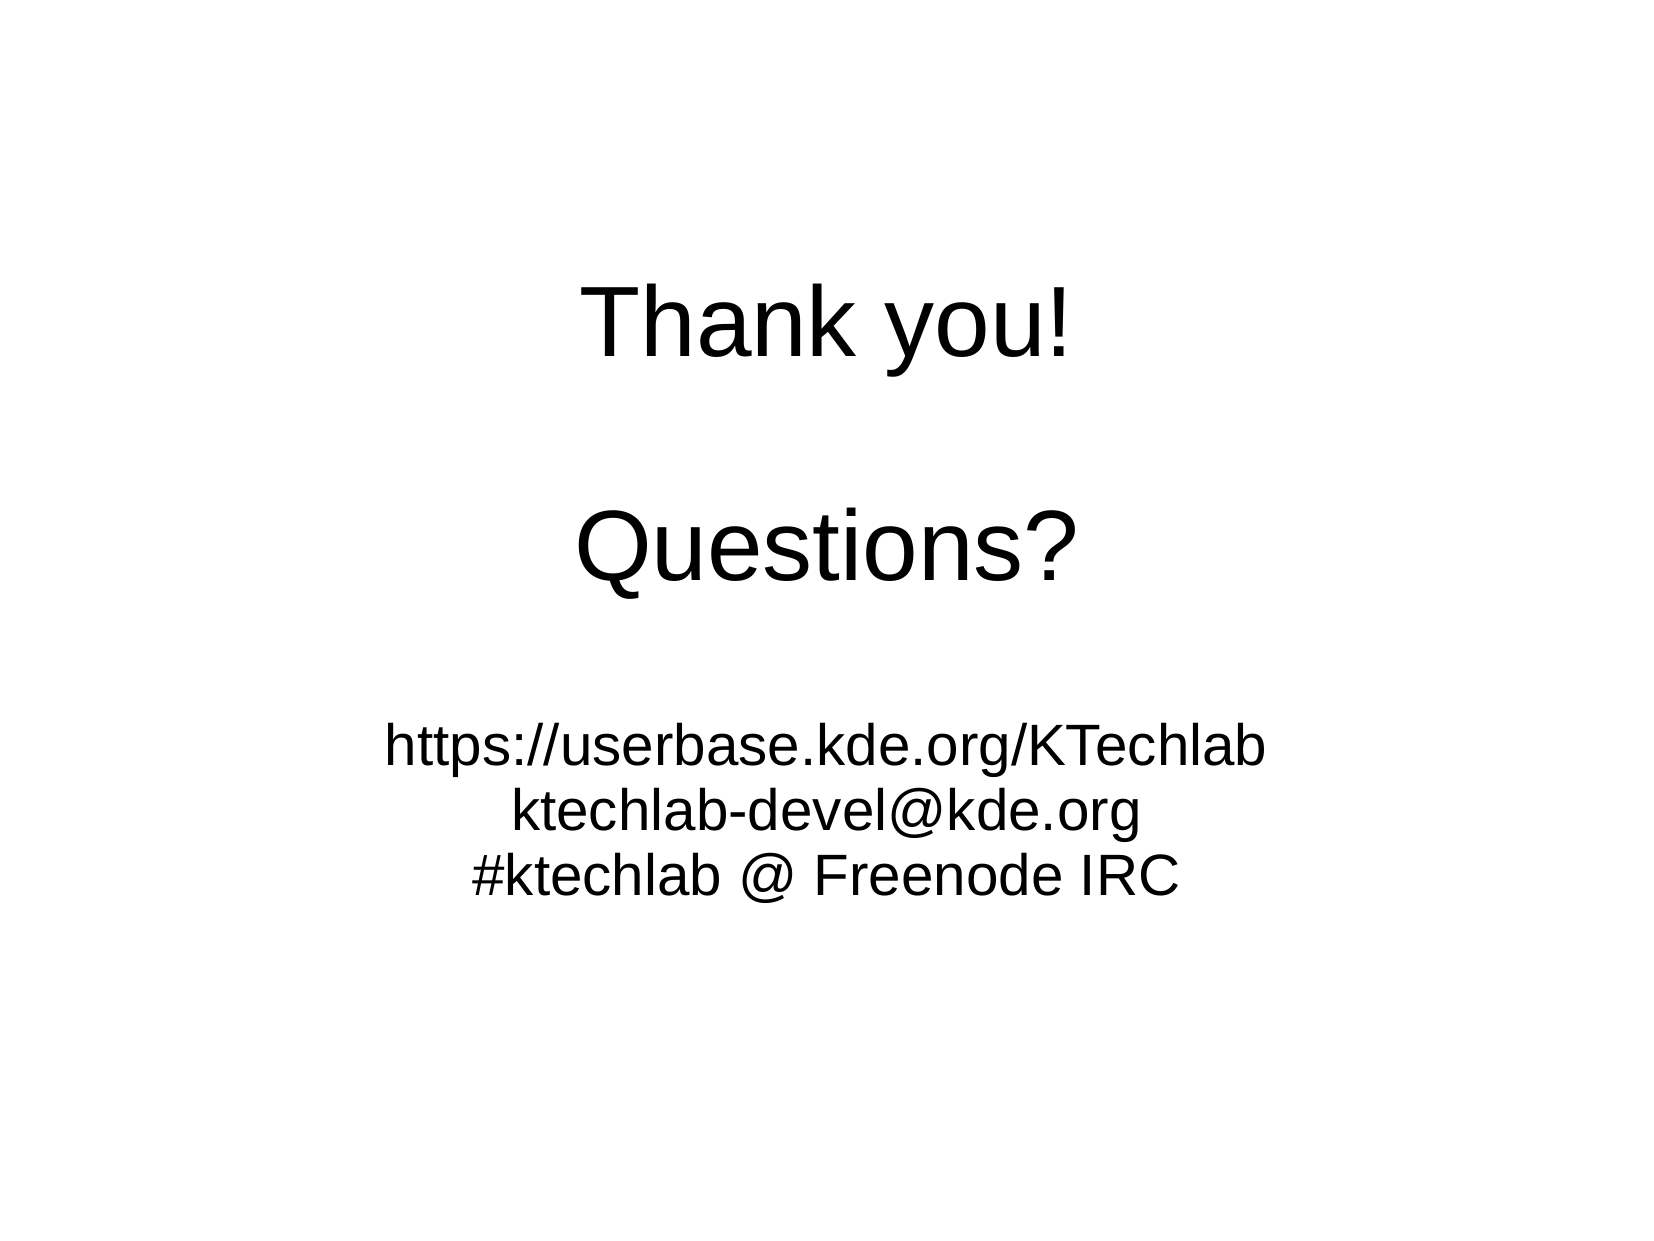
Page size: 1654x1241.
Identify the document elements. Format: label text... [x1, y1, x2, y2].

subtitle Thank you! Questions? https://userbase.kde.org/KTechlab ktechlab-devel@kde.org #ktechlab @ Freenode IRC [82, 49, 1571, 1126]
